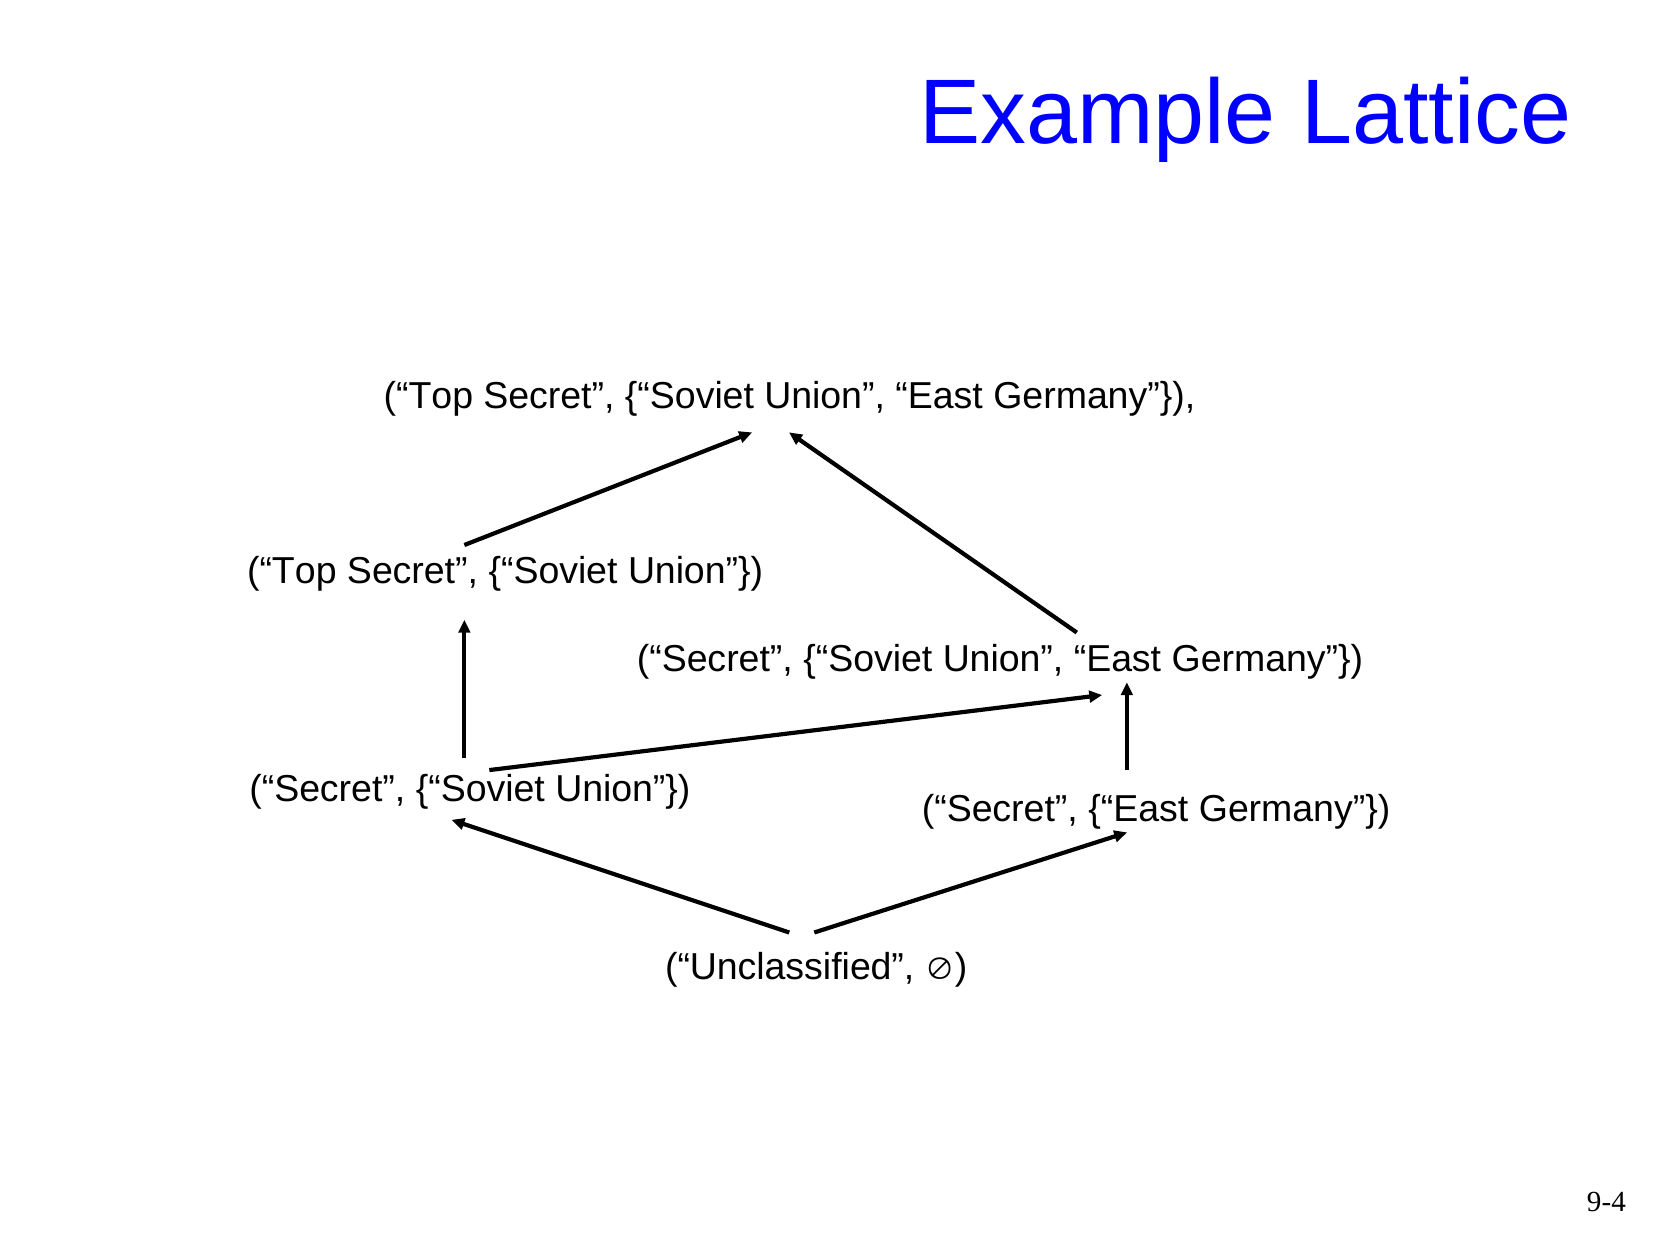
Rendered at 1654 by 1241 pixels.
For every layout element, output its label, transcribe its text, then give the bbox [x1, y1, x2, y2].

title Example Lattice [84, 11, 1573, 219]
text_box (“Secret”, {“Soviet Union”, “East Germany”}) [622, 632, 1389, 688]
text_box (“Secret”, {“Soviet Union”}) [234, 762, 716, 818]
text_box (“Unclassified”, ) [650, 940, 983, 1035]
text_box (“Secret”, {“East Germany”}) [907, 782, 1417, 838]
text_box (“Top Secret”, {“Soviet Union”, “East Germany”}), [368, 370, 1222, 425]
text_box (“Top Secret”, {“Soviet Union”}) [232, 545, 789, 600]
